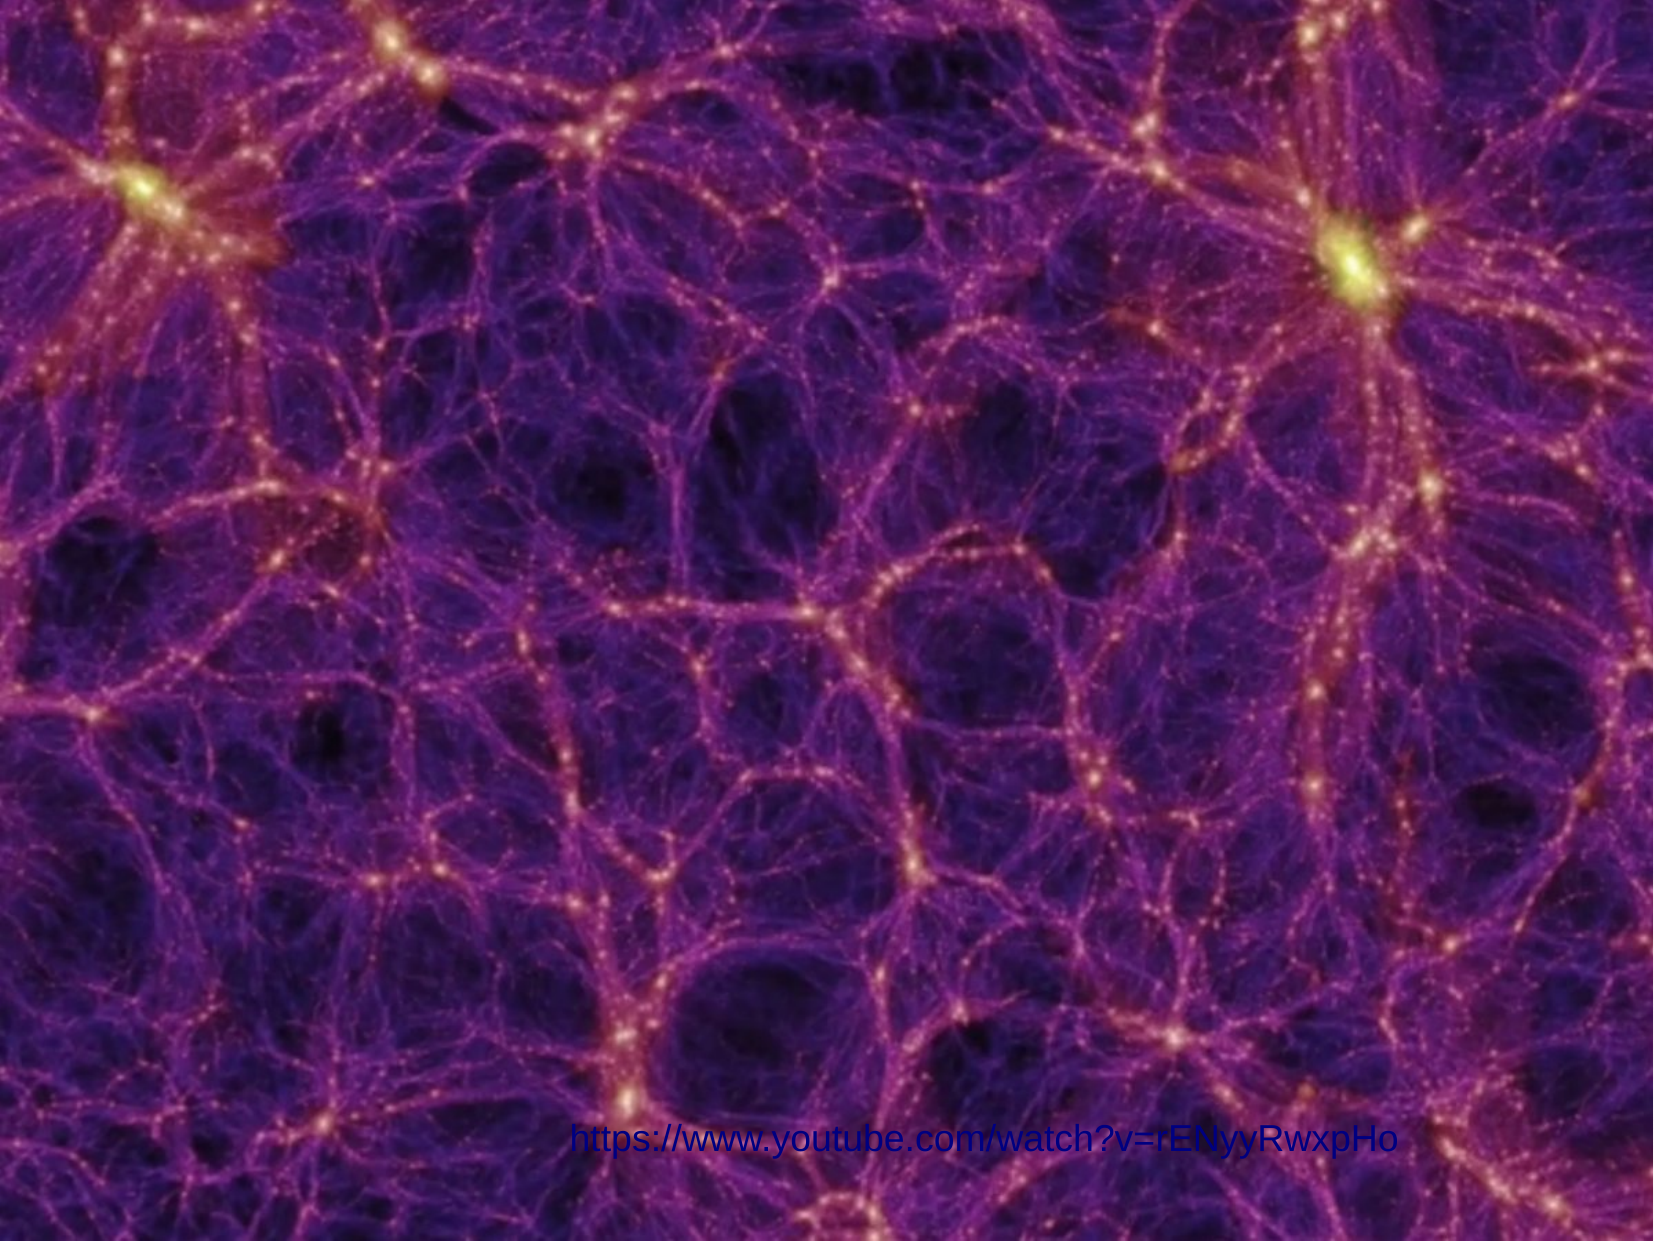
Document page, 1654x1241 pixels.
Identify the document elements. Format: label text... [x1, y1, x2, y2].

text_box https://www.youtube.com/watch?v=rENyyRwxpHo [554, 1110, 1575, 1196]
picture [0, 0, 1654, 1241]
